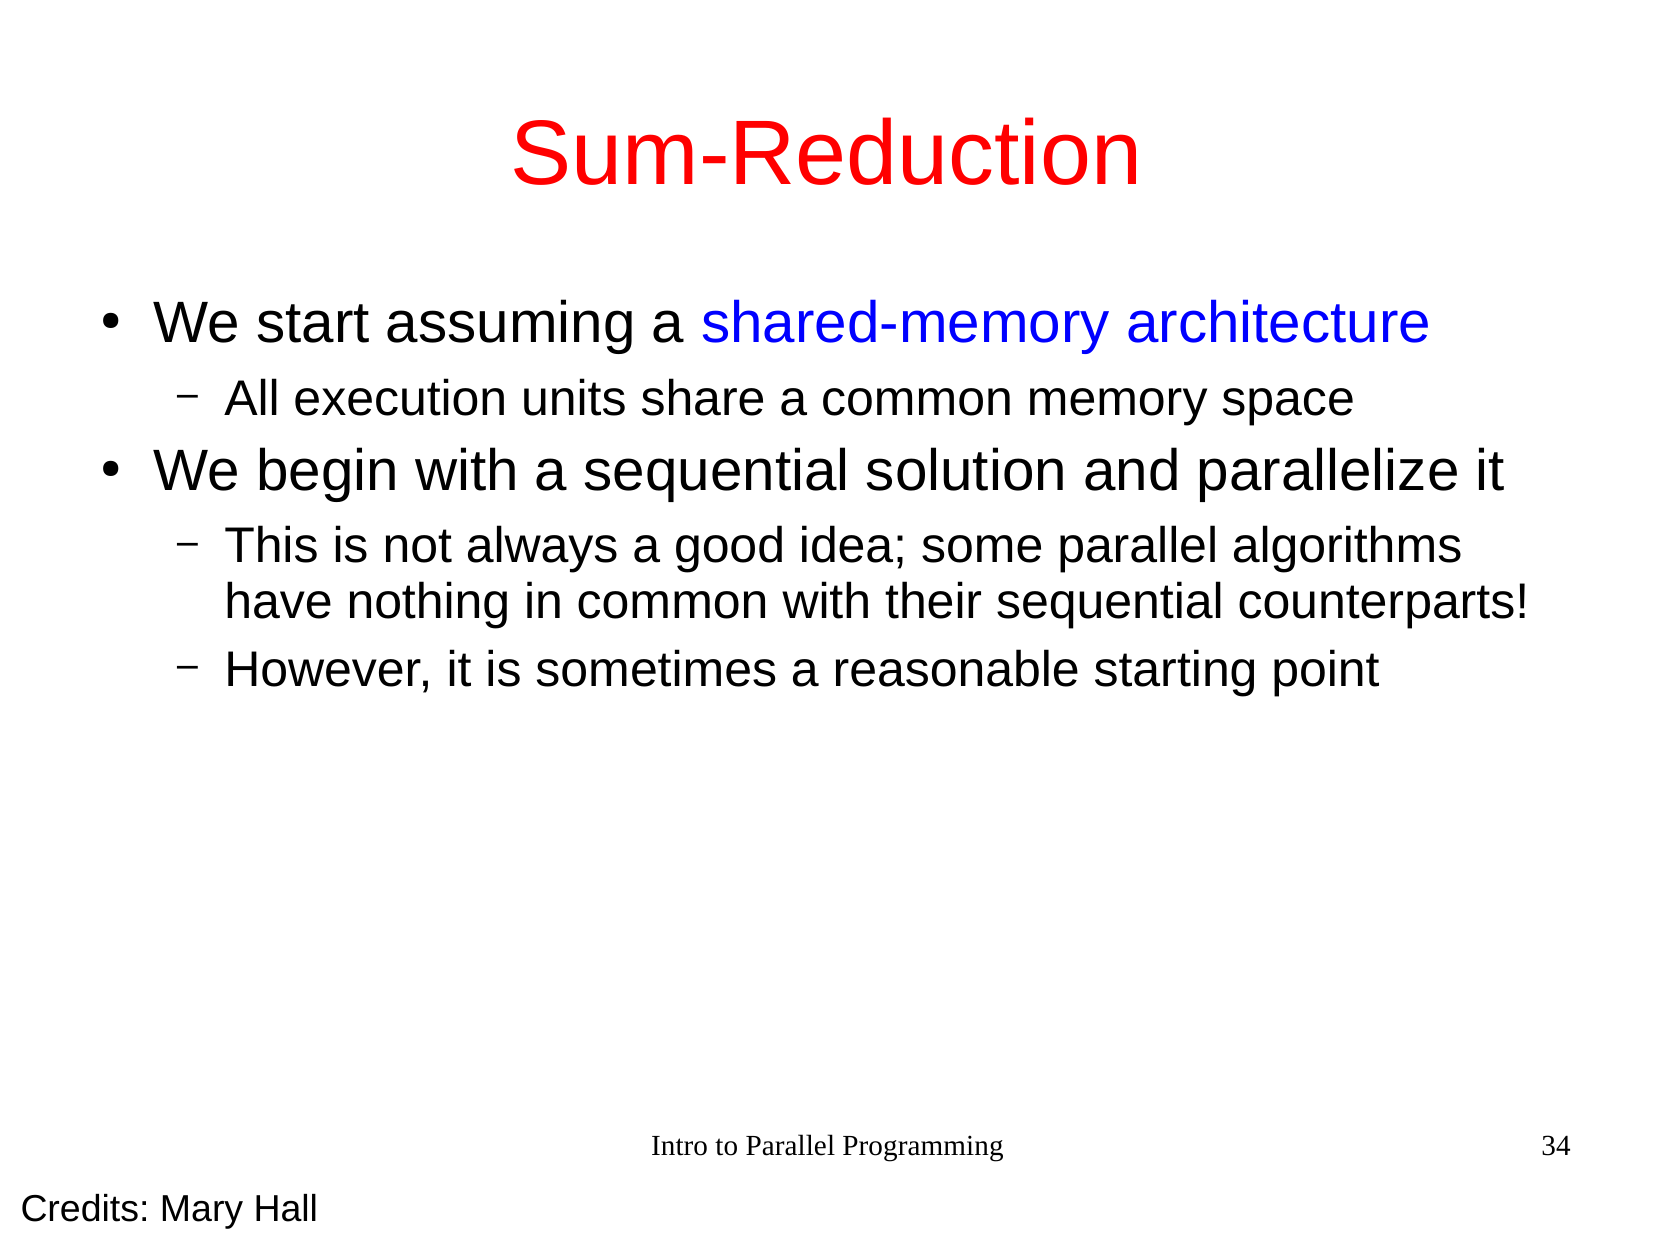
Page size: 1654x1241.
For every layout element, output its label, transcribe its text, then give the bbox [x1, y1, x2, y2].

text_box Credits: Mary Hall [5, 1180, 419, 1237]
list We start assuming a shared-memory architecture All execution units share a common memory space We begin with a sequential solution and parallelize it This is not always a good idea; some parallel algorithms have nothing in common with their sequential counterparts! However, it is sometimes a reasonable starting point [82, 290, 1571, 1109]
title Sum-Reduction [82, 49, 1571, 257]
